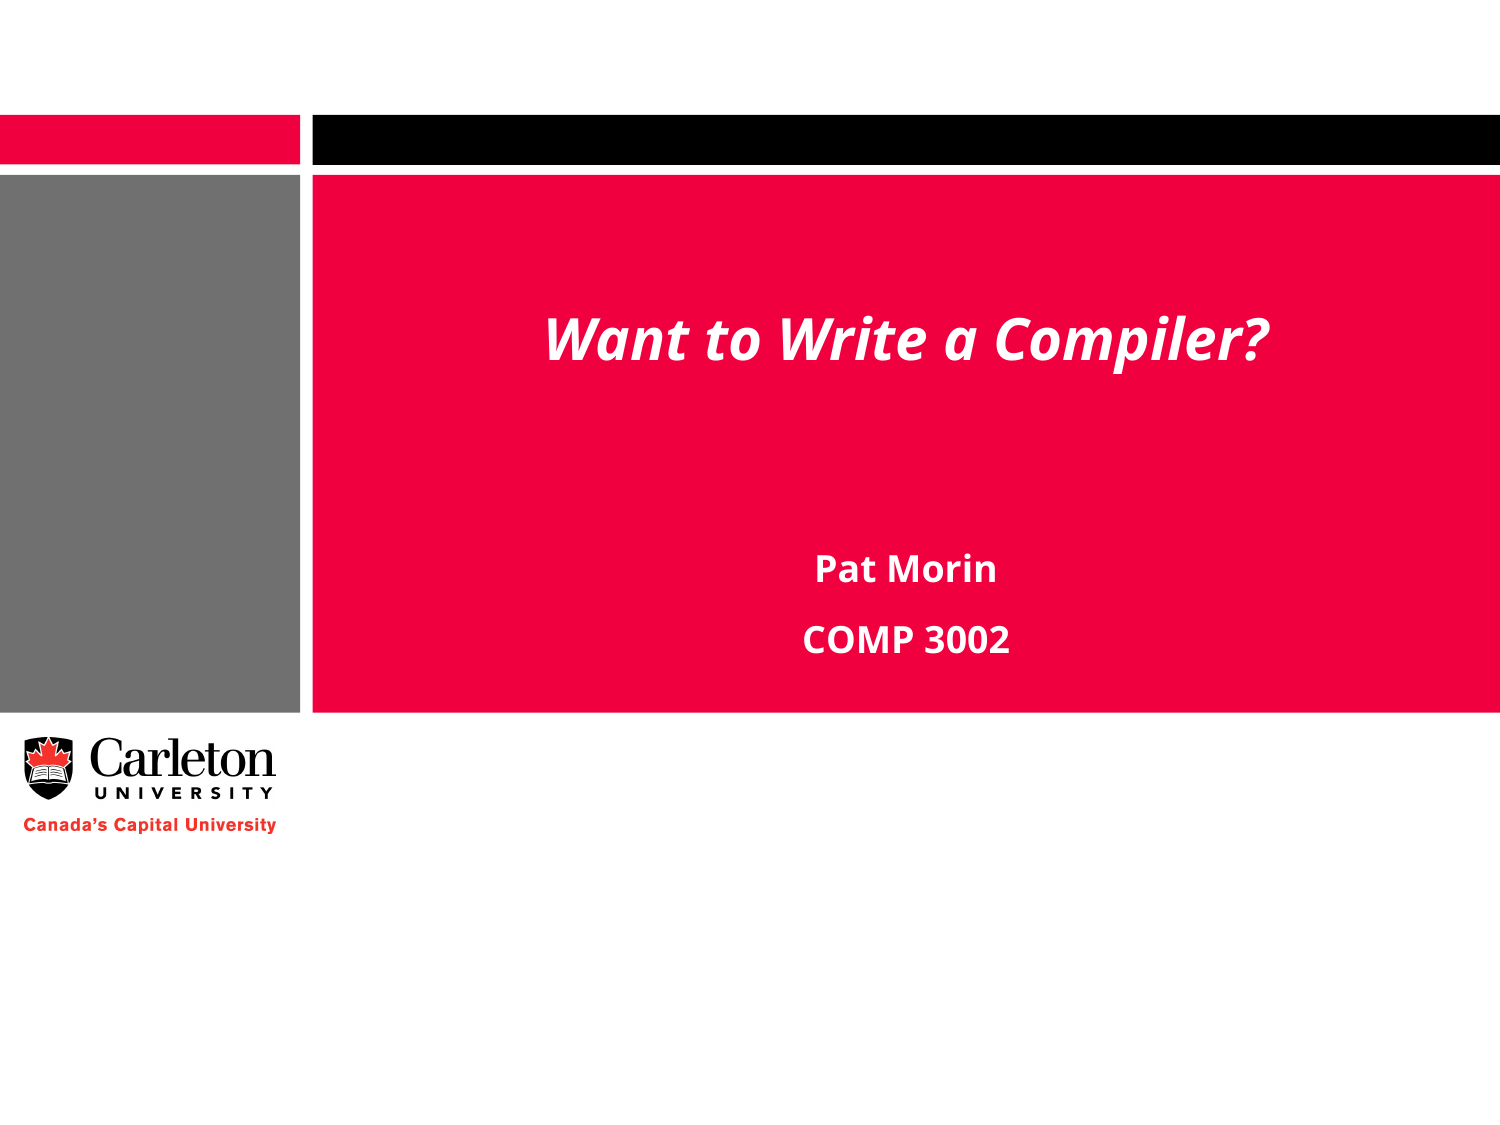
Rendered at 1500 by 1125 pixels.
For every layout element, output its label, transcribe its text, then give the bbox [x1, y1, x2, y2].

title Want to Write a Compiler? [312, 174, 1500, 501]
picture [24, 737, 276, 834]
subtitle Pat Morin COMP 3002 [312, 524, 1500, 713]
